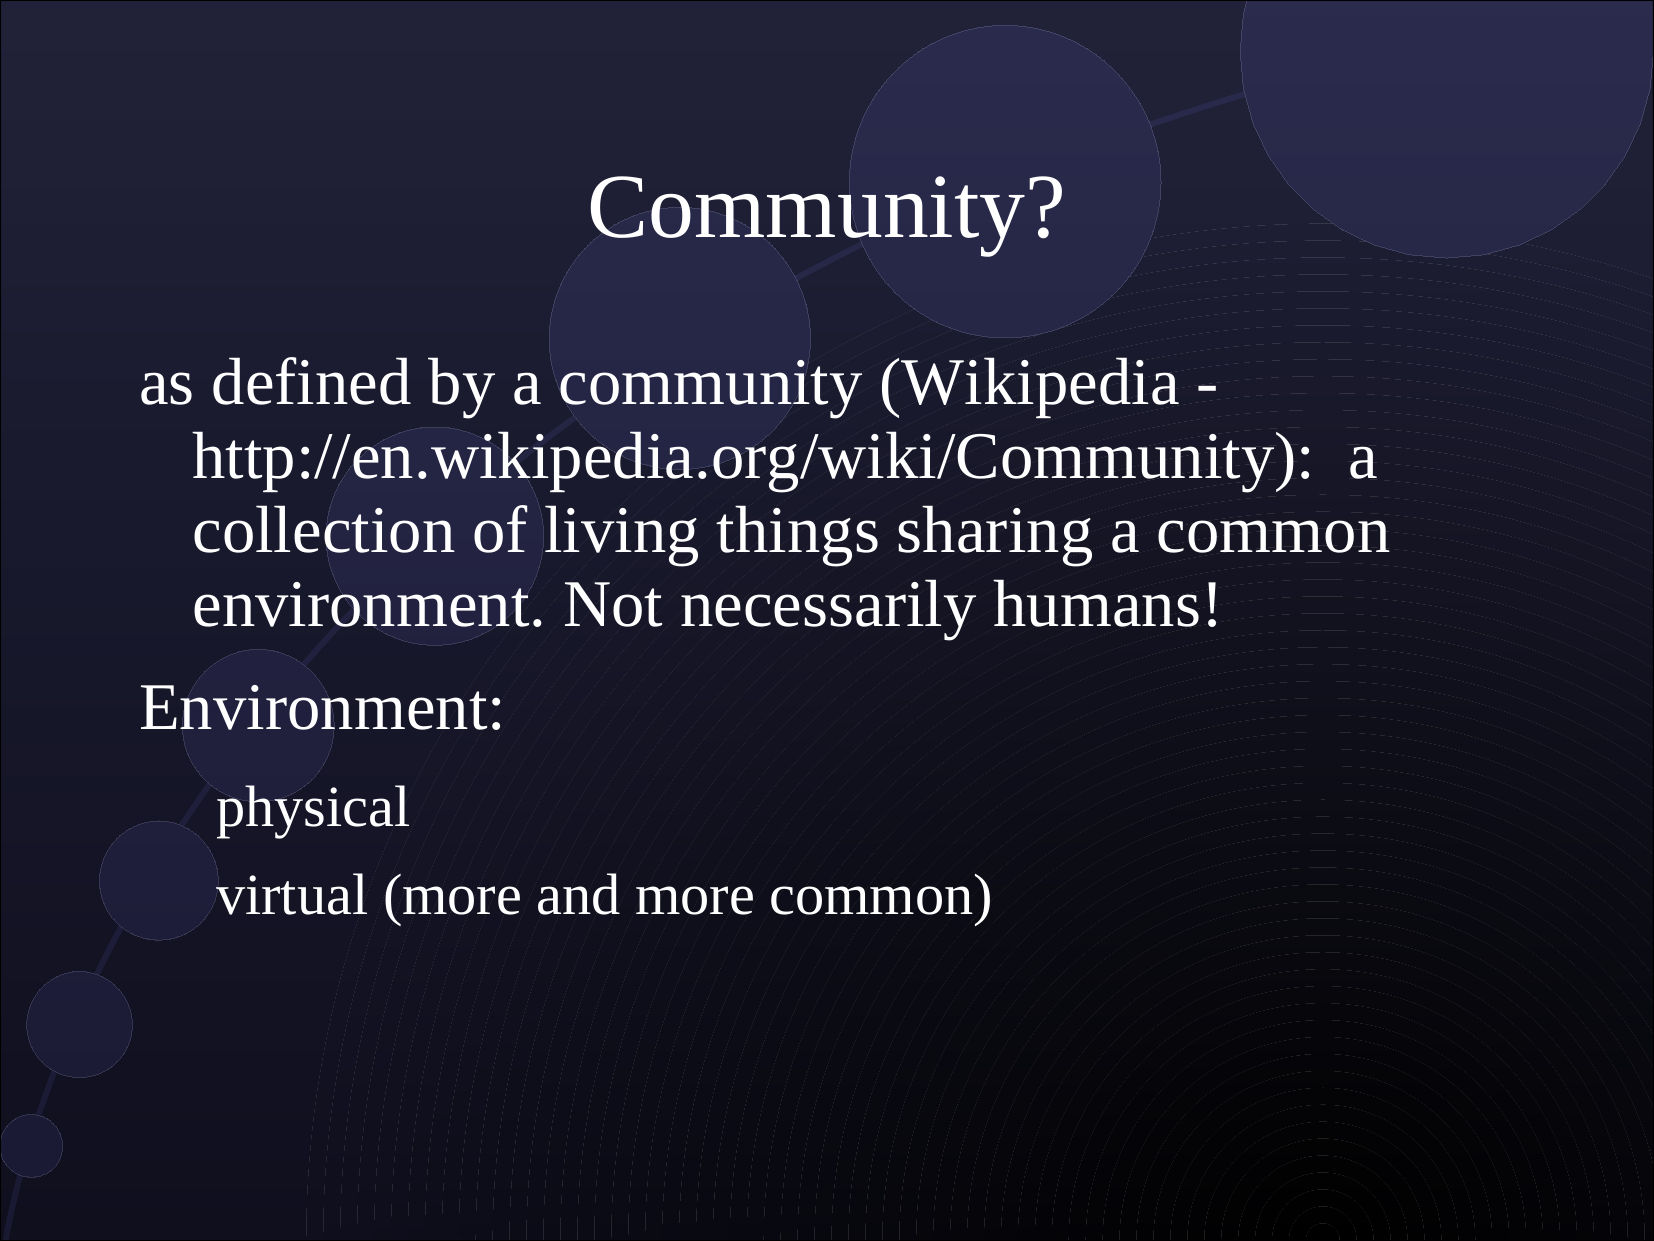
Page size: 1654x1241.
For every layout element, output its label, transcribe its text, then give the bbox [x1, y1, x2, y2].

title Community? [121, 102, 1534, 311]
list as defined by a community (Wikipedia - http://en.wikipedia.org/wiki/Community): a collection of living things sharing a common environment. Not necessarily humans! Environment: physical virtual (more and more common) [121, 344, 1534, 1127]
